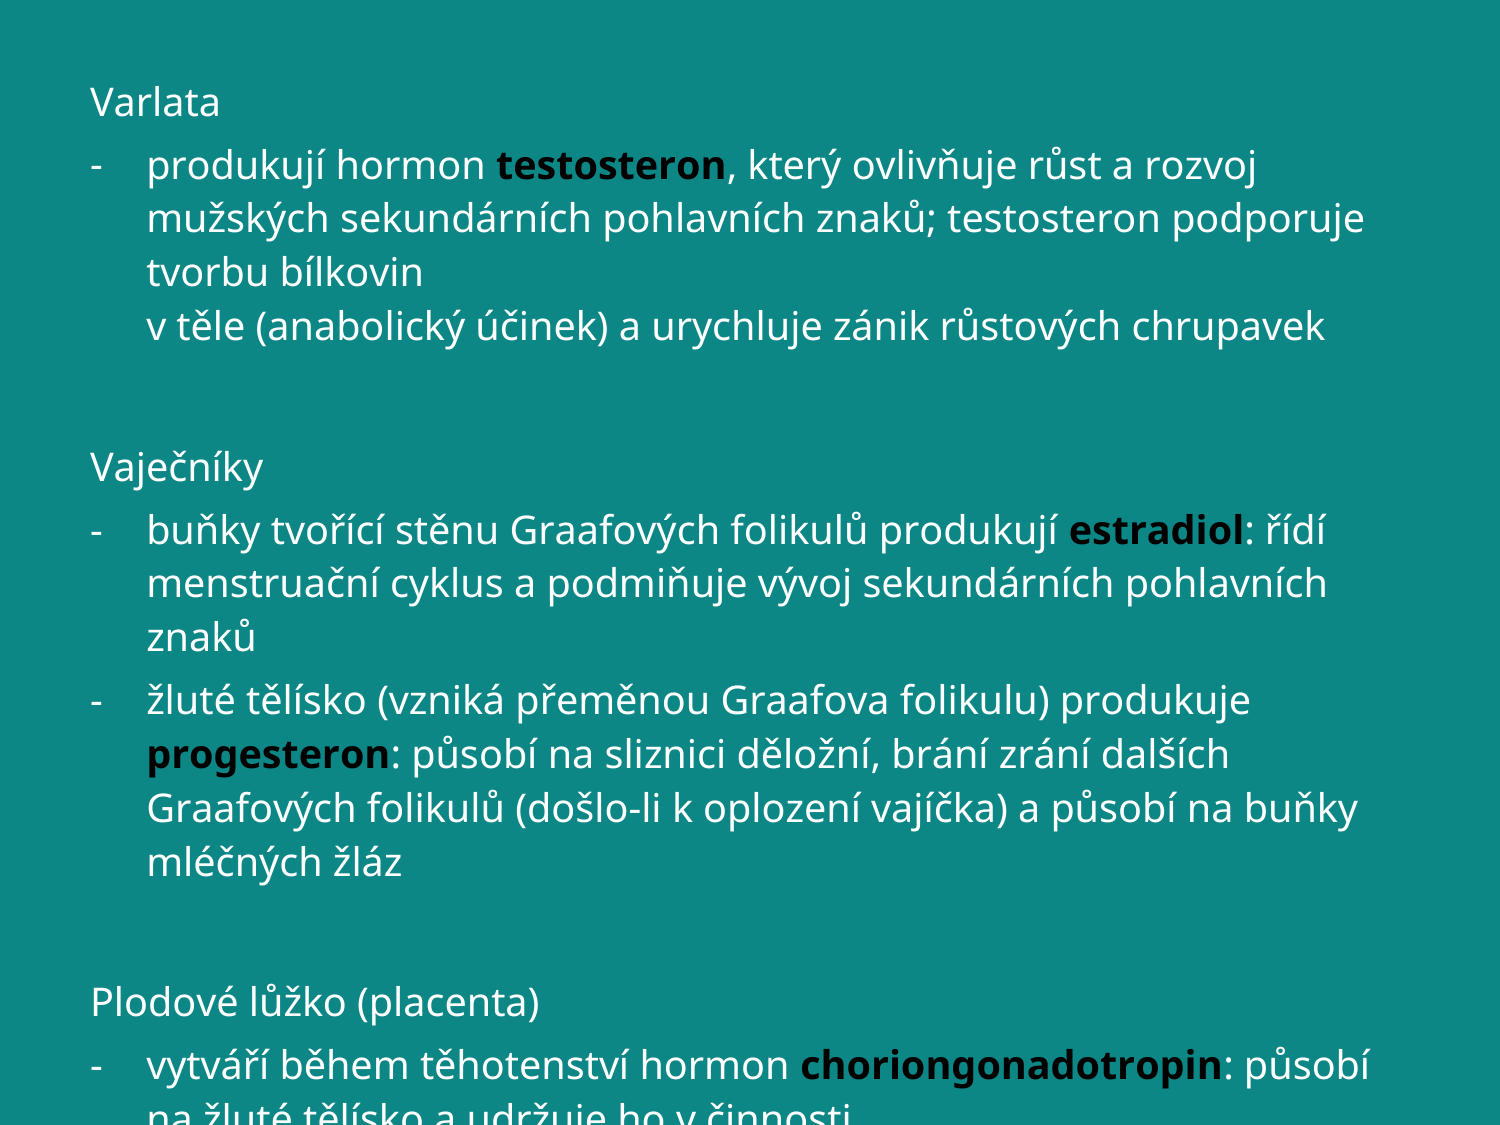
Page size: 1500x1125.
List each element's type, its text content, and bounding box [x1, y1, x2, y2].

list Varlata produkují hormon testosteron, který ovlivňuje růst a rozvoj mužských sekundárních pohlavních znaků; testosteron podporuje tvorbu bílkovin v těle (anabolický účinek) a urychluje zánik růstových chrupavek Vaječníky buňky tvořící stěnu Graafových folikulů produkují estradiol: řídí menstruační cyklus a podmiňuje vývoj sekundárních pohlavních znaků žluté tělísko (vzniká přeměnou Graafova folikulu) produkuje progesteron: působí na sliznici děložní, brání zrání dalších Graafových folikulů (došlo-li k oplození vajíčka) a působí na buňky mléčných žláz Plodové lůžko (placenta) vytváří během těhotenství hormon choriongonadotropin: působí na žluté tělísko a udržuje ho v činnosti [75, 66, 1426, 1125]
